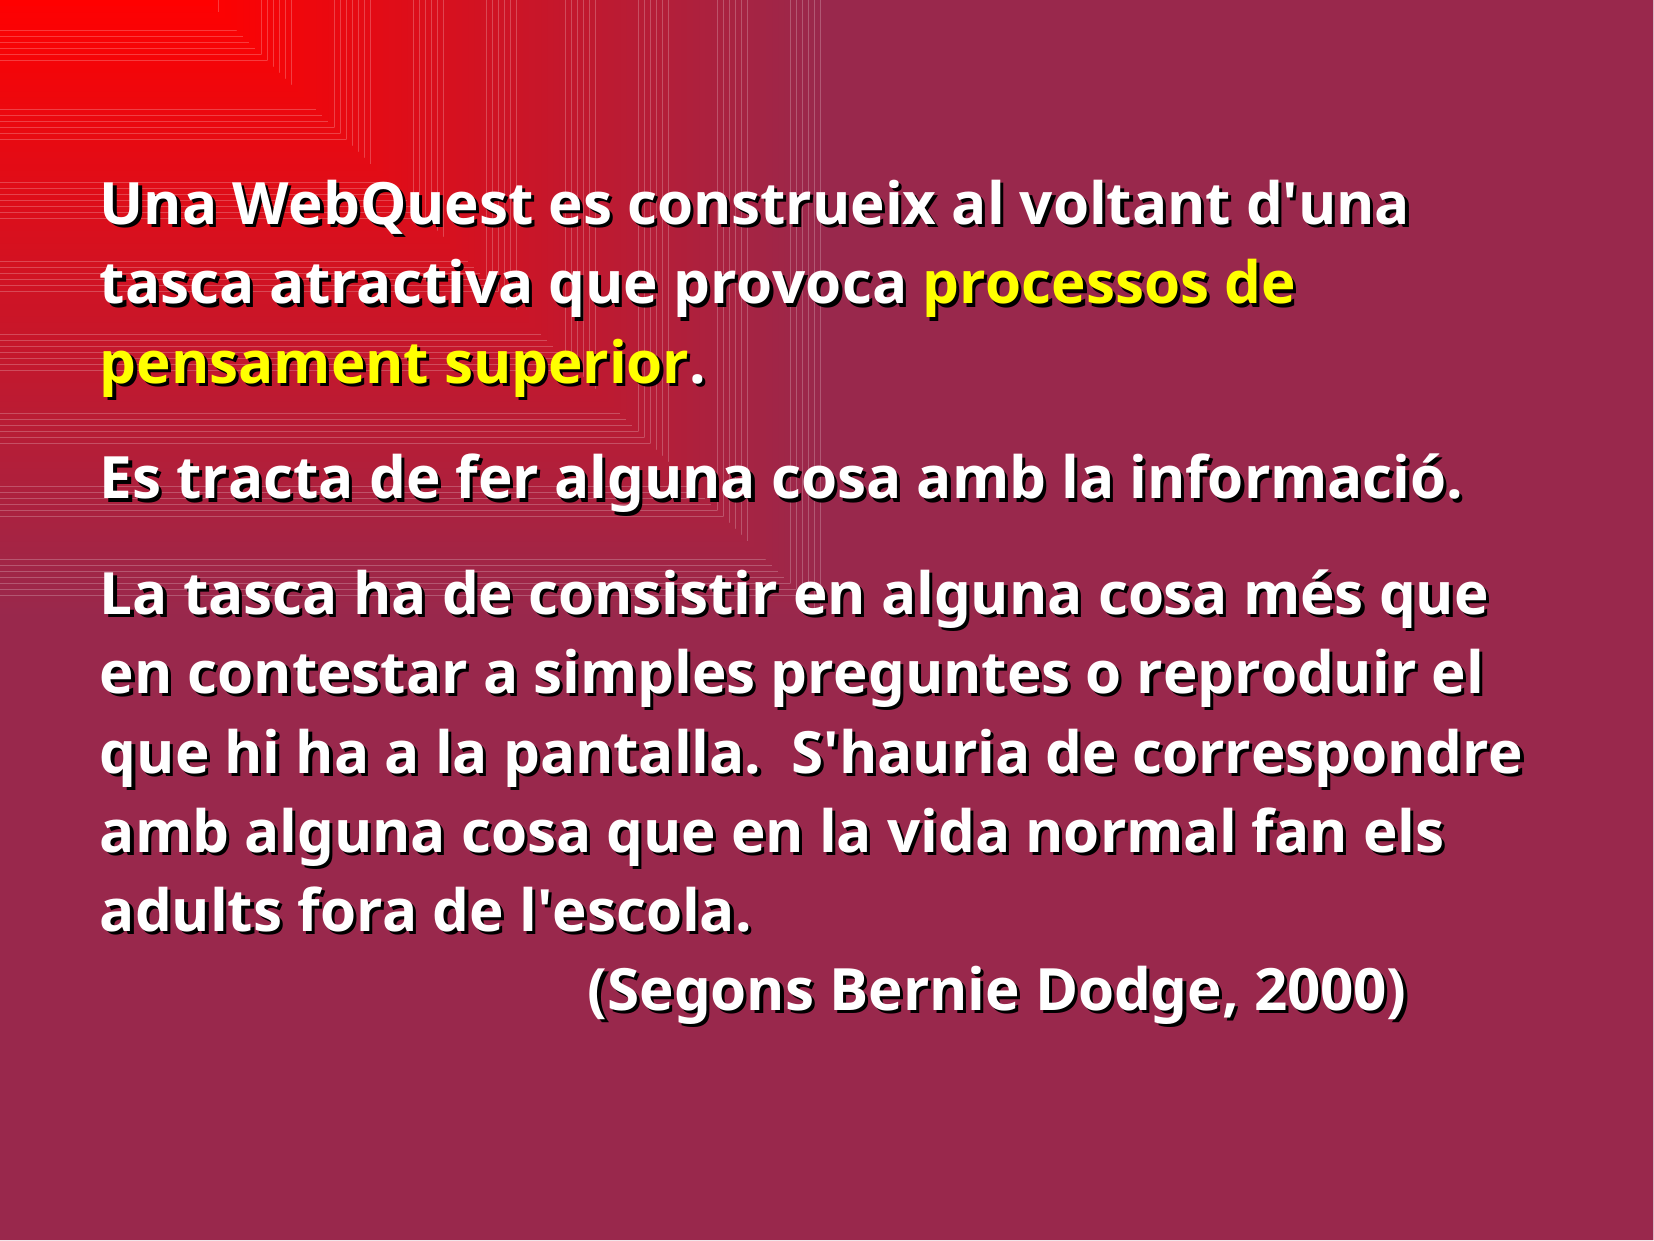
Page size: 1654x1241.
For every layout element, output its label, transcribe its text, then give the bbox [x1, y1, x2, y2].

text_box Una WebQuest es construeix al voltant d'una tasca atractiva que provoca processos de pensament superior. Es tracta de fer alguna cosa amb la informació. La tasca ha de consistir en alguna cosa més que en contestar a simples preguntes o reproduir el que hi ha a la pantalla. S'hauria de correspondre amb alguna cosa que en la vida normal fan els adults fora de l'escola. (Segons Bernie Dodge, 2000) [99, 162, 1563, 1035]
